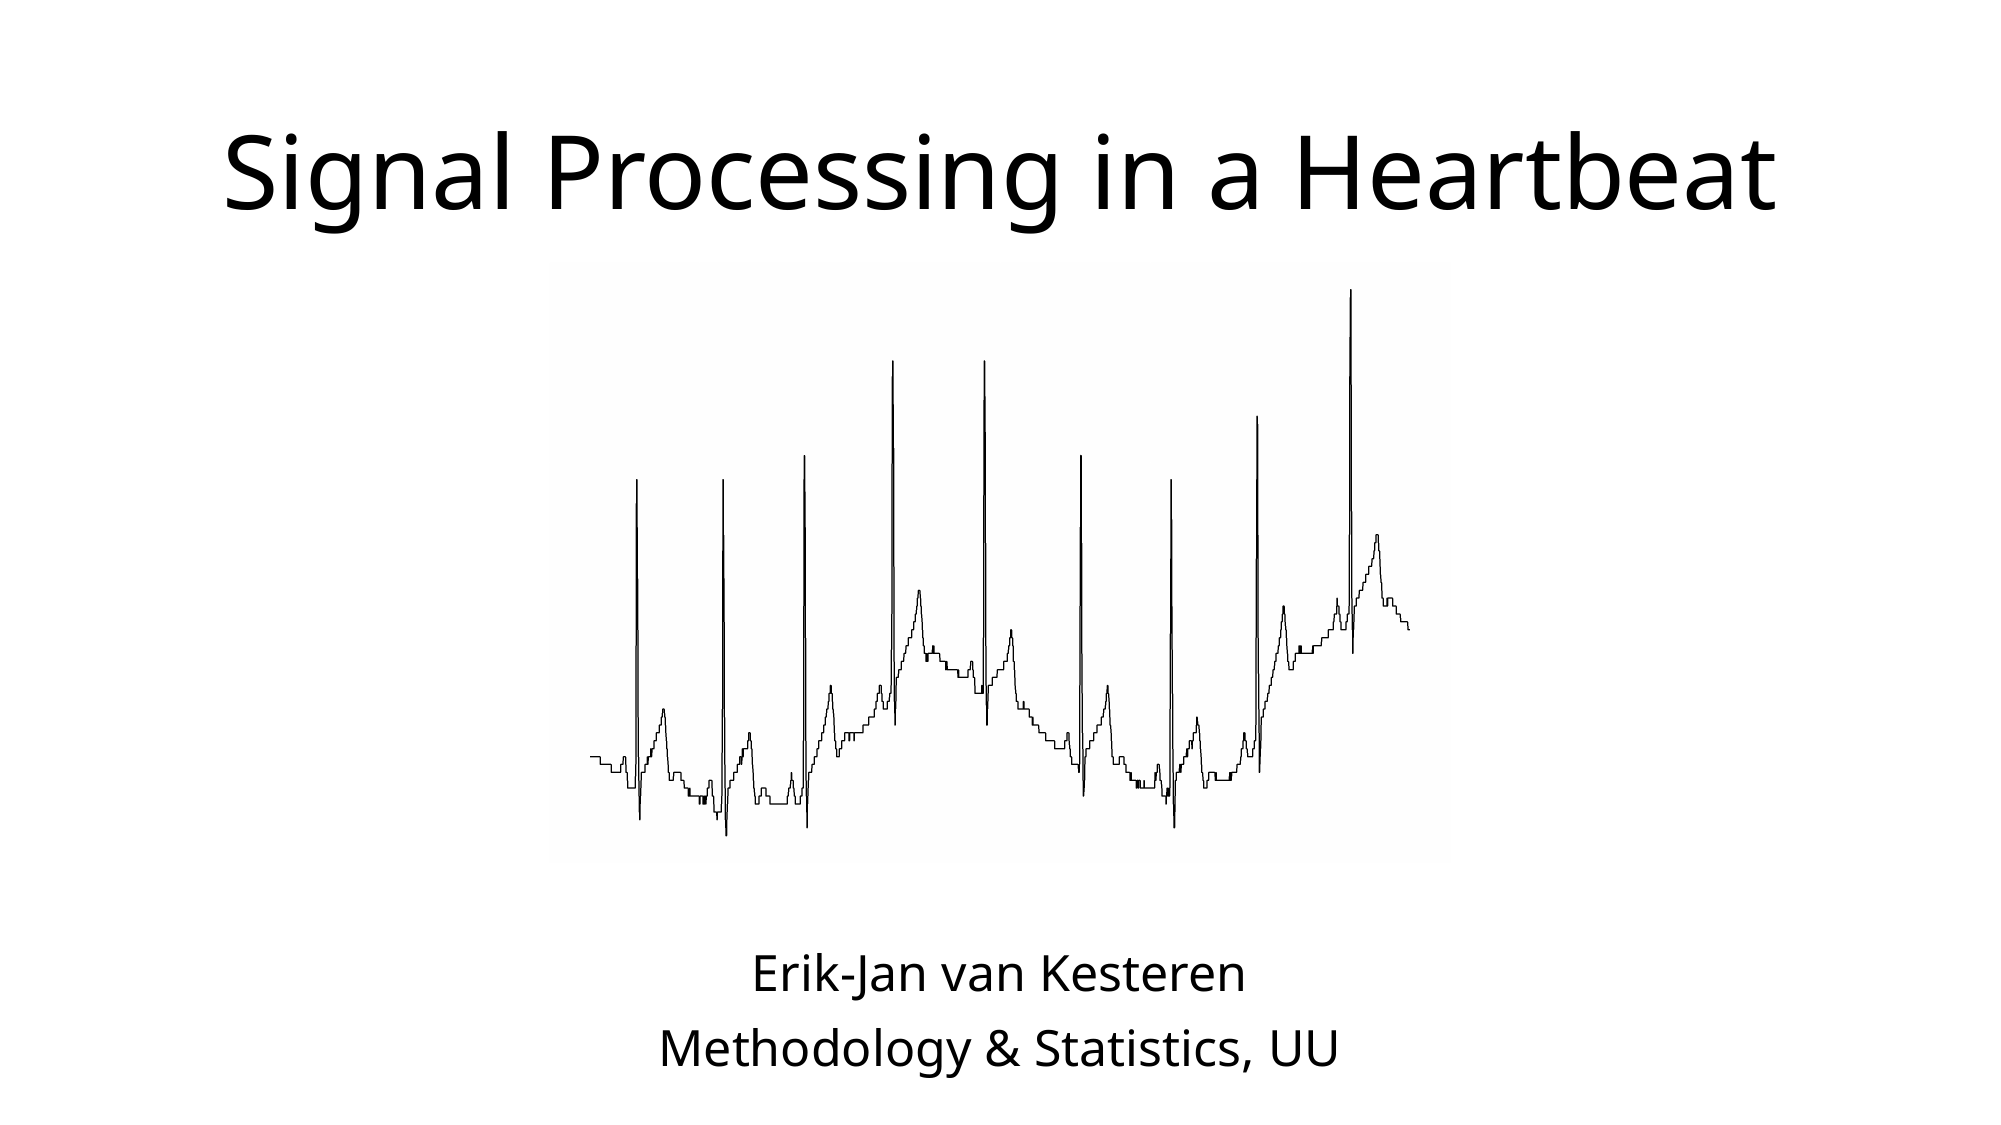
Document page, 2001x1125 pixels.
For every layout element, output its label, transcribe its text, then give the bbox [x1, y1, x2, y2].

picture [549, 262, 1451, 863]
title Signal Processing in a Heartbeat [89, 38, 1911, 239]
subtitle Erik-Jan van Kesteren Methodology & Statistics, UU [249, 940, 1750, 1125]
